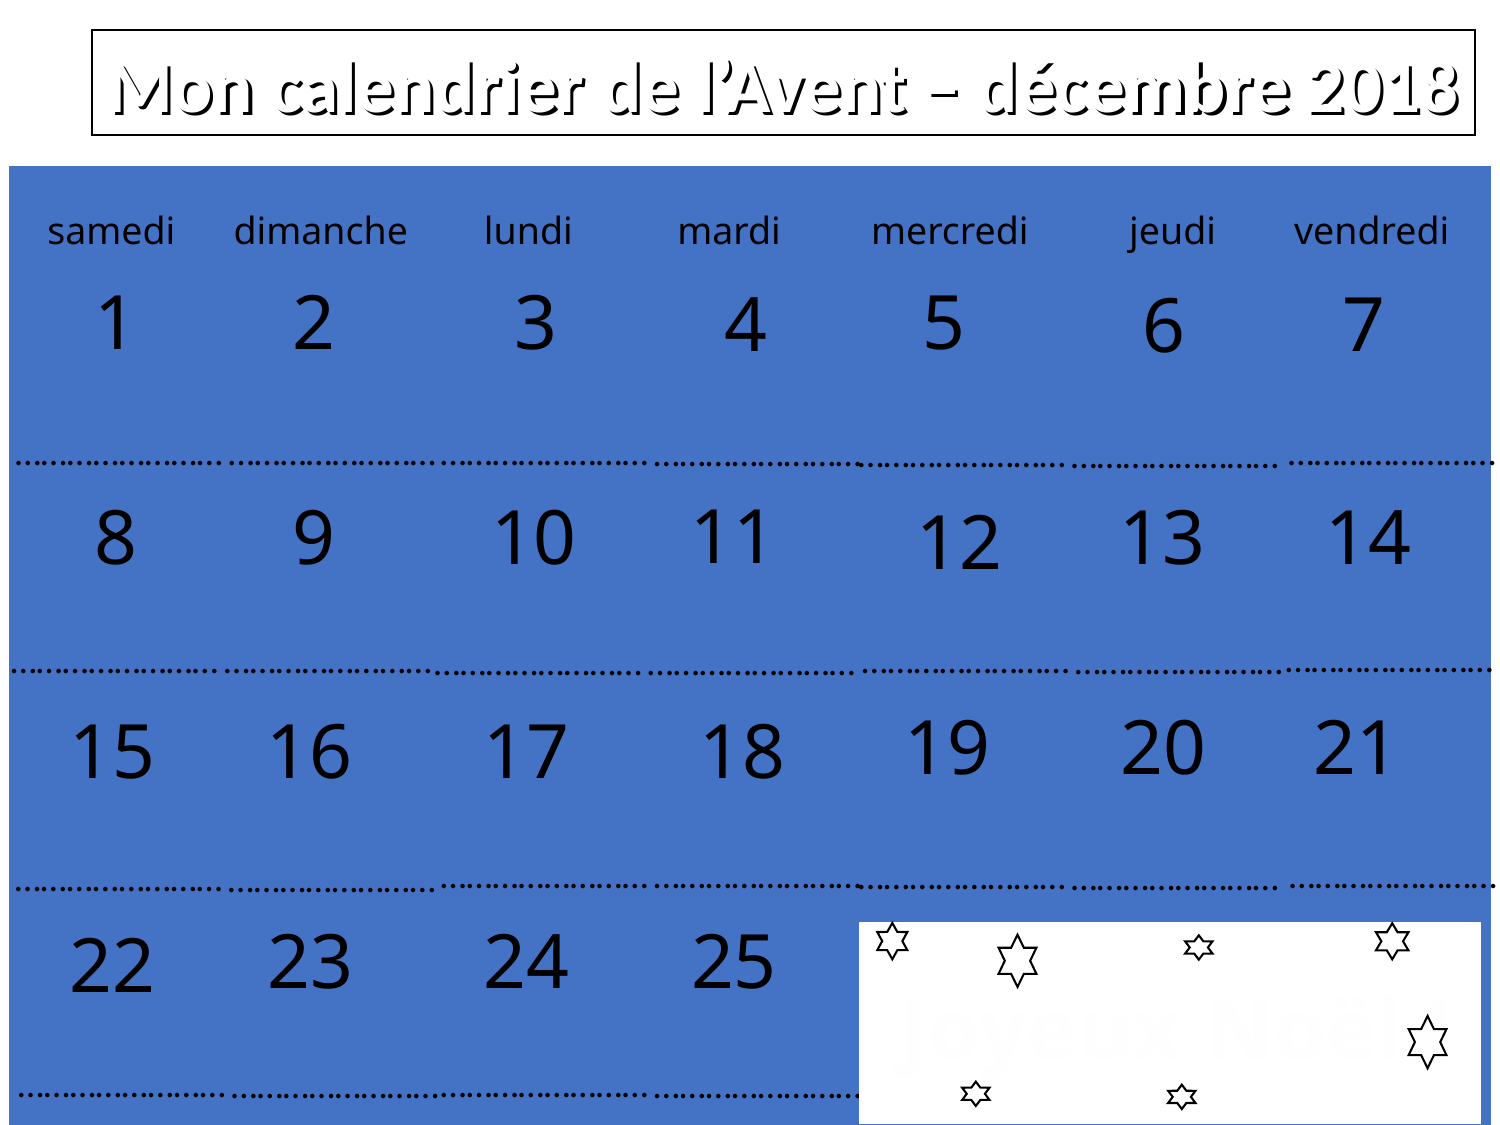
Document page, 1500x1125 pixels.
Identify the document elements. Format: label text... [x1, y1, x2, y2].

table_cell [9, 914, 221, 1053]
text_box 24 [469, 906, 585, 1011]
text_box 12 [902, 487, 1018, 592]
table_cell [792, 482, 856, 493]
table_cell [1279, 703, 1491, 844]
text_box [860, 922, 1480, 1123]
text_box …………………… [216, 1053, 425, 1113]
table_cell [644, 691, 856, 703]
text_box 18 [684, 696, 801, 801]
table_cell [433, 903, 644, 914]
table_cell [9, 282, 221, 420]
table_cell [644, 914, 856, 1053]
text_box 1 [80, 267, 153, 372]
text_box 15 [54, 696, 171, 801]
table_header [9, 166, 221, 282]
text_box …………………… [847, 629, 1060, 689]
table_header [1068, 166, 1279, 282]
table_header [856, 166, 1068, 282]
text_box 17 [469, 696, 585, 801]
text_box …………………… [0, 420, 238, 480]
text_box …………………… [1060, 629, 1298, 689]
table_cell [221, 493, 433, 629]
text_box …………………… [639, 1053, 860, 1113]
table_cell [644, 1113, 856, 1125]
table_cell [1279, 481, 1491, 493]
table_cell [644, 493, 856, 631]
text_box …………………… [213, 421, 425, 481]
text_box …………………… [213, 847, 451, 907]
table_cell [9, 688, 221, 703]
text_box …………………… [1056, 423, 1294, 483]
text_box …………………… [3, 1053, 216, 1113]
text_box mardi [662, 200, 796, 260]
table_cell [9, 703, 221, 847]
table_cell [9, 480, 221, 493]
table_cell [1279, 688, 1491, 703]
text_box 22 [54, 910, 171, 1015]
table_cell [856, 483, 1068, 493]
text_box 4 [710, 269, 783, 374]
text_box 7 [1328, 269, 1401, 374]
text_box …………………… [843, 422, 1081, 483]
table_cell [856, 904, 1068, 914]
text_box …………………… [0, 847, 213, 907]
text_box …………………… [1274, 844, 1500, 904]
table_cell [644, 703, 856, 844]
text_box 10 [476, 482, 592, 587]
table_cell [221, 914, 433, 1053]
text_box …………………… [0, 628, 234, 688]
text_box …………………… [425, 843, 664, 903]
text_box 13 [1104, 483, 1220, 587]
table_cell [1279, 282, 1491, 421]
text_box 2 [277, 267, 351, 372]
table_cell [856, 703, 1068, 844]
table_cell [433, 493, 644, 630]
text_box jeudi [1114, 200, 1231, 260]
table_cell [221, 689, 433, 703]
text_box …………………… [639, 844, 843, 904]
text_box 14 [1310, 482, 1426, 587]
text_box …………………… [632, 631, 871, 691]
text_box …………………… [419, 630, 657, 690]
text_box 20 [1106, 692, 1222, 797]
text_box 5 [907, 267, 980, 372]
table_cell [1068, 914, 1279, 923]
table_cell [221, 907, 252, 914]
table_cell [856, 689, 1068, 703]
table_cell [856, 914, 1068, 1053]
table_cell [9, 1113, 221, 1125]
table_cell [644, 482, 676, 493]
table_cell [221, 282, 433, 421]
text_box …………………… [209, 629, 447, 689]
table_cell [1068, 493, 1279, 629]
text_box …………………… [1056, 845, 1294, 905]
table_cell [9, 493, 221, 628]
table_cell [1279, 493, 1491, 628]
text_box 19 [889, 692, 1005, 797]
text_box …………………… [843, 844, 1081, 904]
table_cell [433, 690, 644, 703]
table_cell [9, 907, 221, 914]
table_cell [433, 481, 644, 493]
table_cell [368, 907, 433, 914]
table_cell [1068, 703, 1279, 845]
table_cell [856, 282, 1068, 422]
text_box …………………… [639, 421, 877, 482]
table_cell [221, 1113, 433, 1125]
text_box Joyeux Noël ! [885, 969, 1466, 1084]
text_box mercredi [856, 200, 1044, 260]
table_cell [1068, 689, 1279, 703]
text_box 16 [252, 696, 368, 801]
table_cell [1279, 914, 1491, 1125]
text_box 11 [676, 482, 792, 586]
table_cell [221, 703, 433, 847]
table_cell [644, 904, 856, 914]
text_box 23 [252, 907, 368, 1011]
table_cell [856, 493, 1068, 629]
text_box 21 [1298, 692, 1415, 797]
text_box …………………… [425, 1053, 639, 1113]
table_cell [1068, 282, 1279, 423]
text_box …………………… [1273, 421, 1500, 481]
table_cell [433, 914, 644, 1053]
table_cell [1279, 904, 1491, 914]
text_box …………………… [425, 421, 639, 481]
table_cell [221, 481, 433, 493]
table_cell [644, 282, 856, 421]
text_box lundi [469, 200, 588, 260]
text_box 3 [500, 267, 573, 372]
text_box Mon calendrier de l’Avent – décembre 2018 [92, 30, 1475, 135]
table_cell [433, 282, 644, 421]
table_cell [856, 1113, 1068, 1125]
table_header [644, 166, 856, 282]
table_cell [1220, 483, 1279, 493]
table_header [221, 166, 433, 282]
table_cell [1068, 905, 1279, 914]
table_header [433, 166, 644, 282]
table_cell [433, 703, 644, 843]
text_box samedi [33, 200, 191, 260]
text_box 25 [676, 906, 792, 1011]
text_box 9 [277, 483, 350, 588]
text_box dimanche [219, 200, 423, 260]
table_cell [1068, 483, 1104, 493]
text_box …………………… [1270, 628, 1500, 688]
table_cell [433, 1113, 644, 1125]
table_header [1279, 166, 1491, 282]
text_box 6 [1128, 270, 1201, 375]
text_box vendredi [1279, 200, 1465, 260]
text_box 8 [80, 482, 153, 587]
